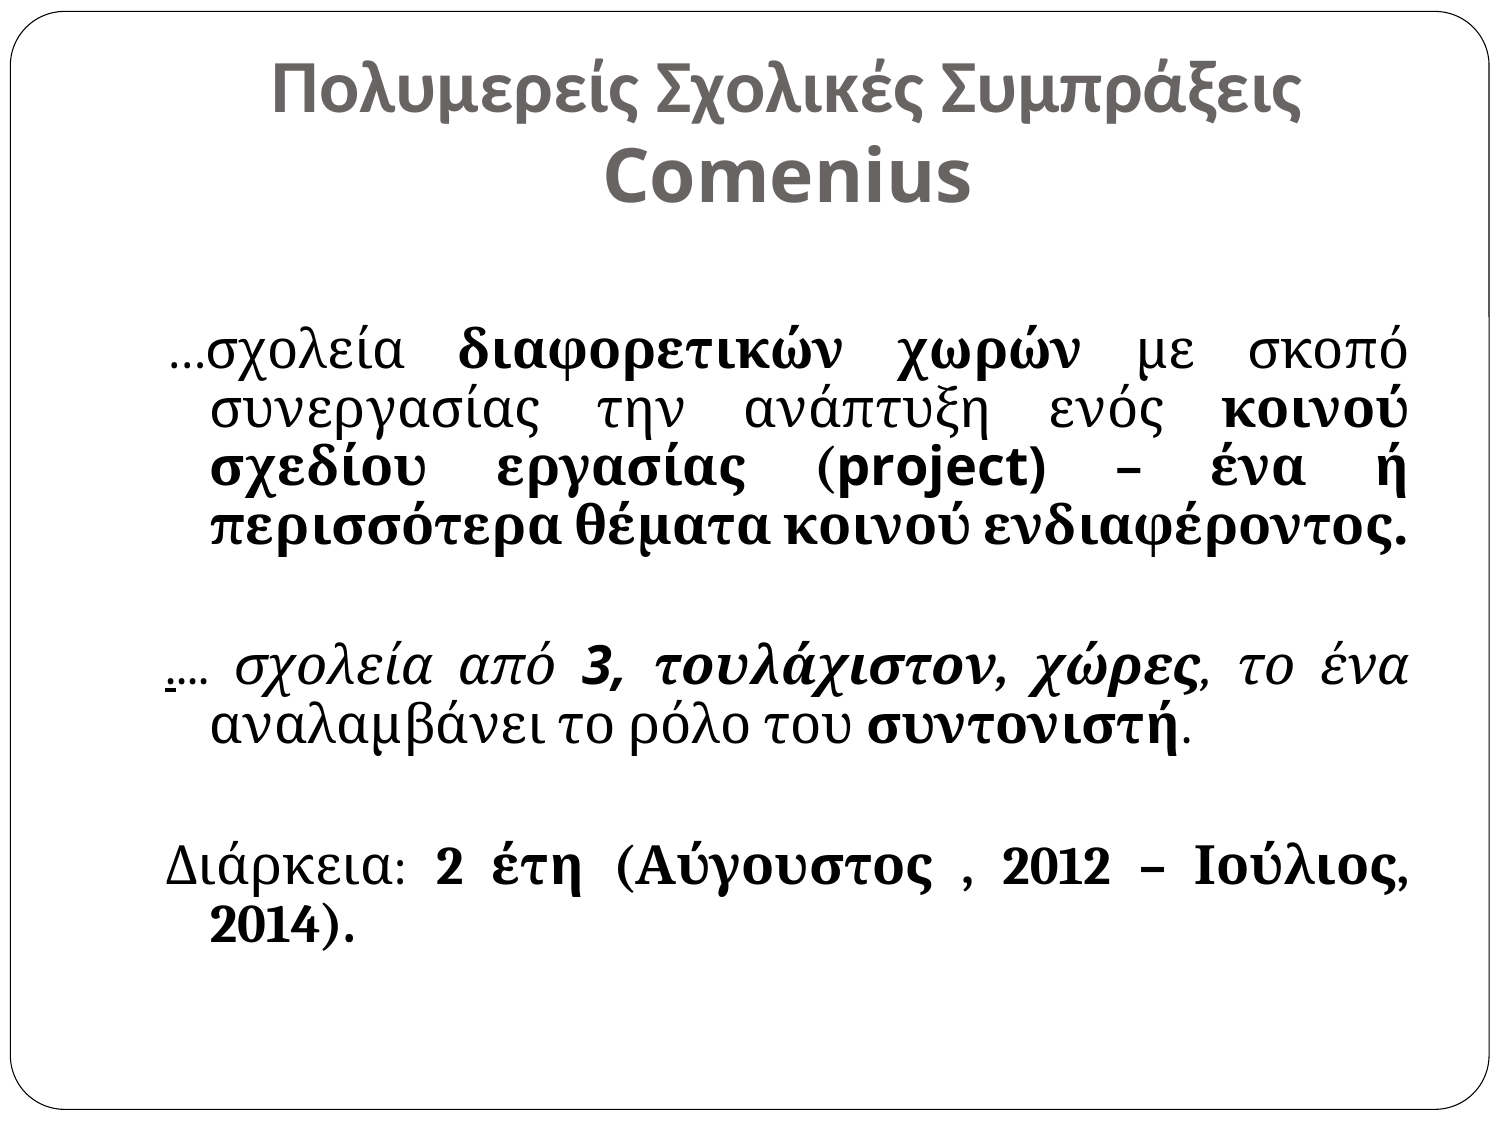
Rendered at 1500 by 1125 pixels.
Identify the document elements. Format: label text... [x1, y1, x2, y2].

title Πολυμερείς Σχολικές Συμπράξεις Comenius [150, 29, 1426, 233]
list …σχολεία διαφορετικών χωρών με σκοπό συνεργασίας την ανάπτυξη ενός κοινού σχεδίου εργασίας (project) – ένα ή περισσότερα θέματα κοινού ενδιαφέροντος. .... σχολεία από 3, τουλάχιστον, χώρες, το ένα αναλαμβάνει το ρόλο του συντονιστή. Διάρκεια: 2 έτη (Αύγουστος , 2012 – Ιούλιος, 2014). [150, 237, 1426, 1026]
